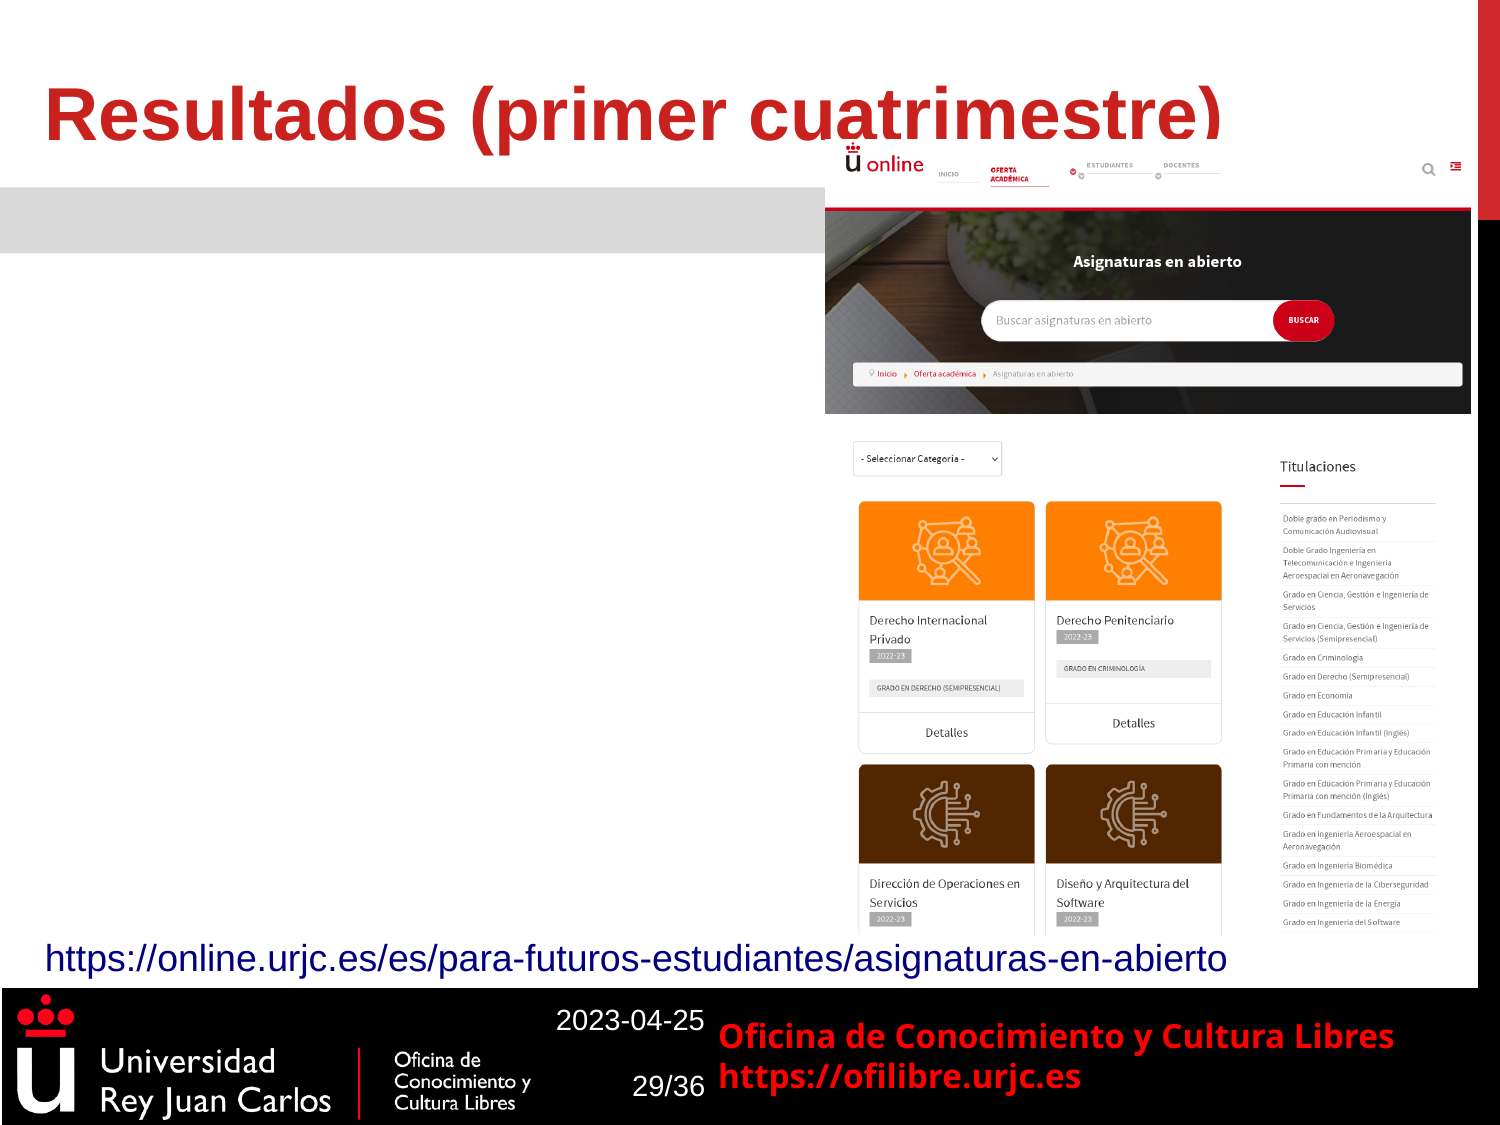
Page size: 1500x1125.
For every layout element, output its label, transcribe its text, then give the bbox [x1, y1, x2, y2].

text_box Resultados (primer cuatrimestre) [30, 64, 1306, 248]
title [75, 7, 1425, 139]
picture [17, 994, 531, 1120]
text_box https://online.urjc.es/es/para-futuros-estudiantes/asignaturas-en-abierto [30, 930, 1244, 987]
picture [825, 139, 1471, 935]
